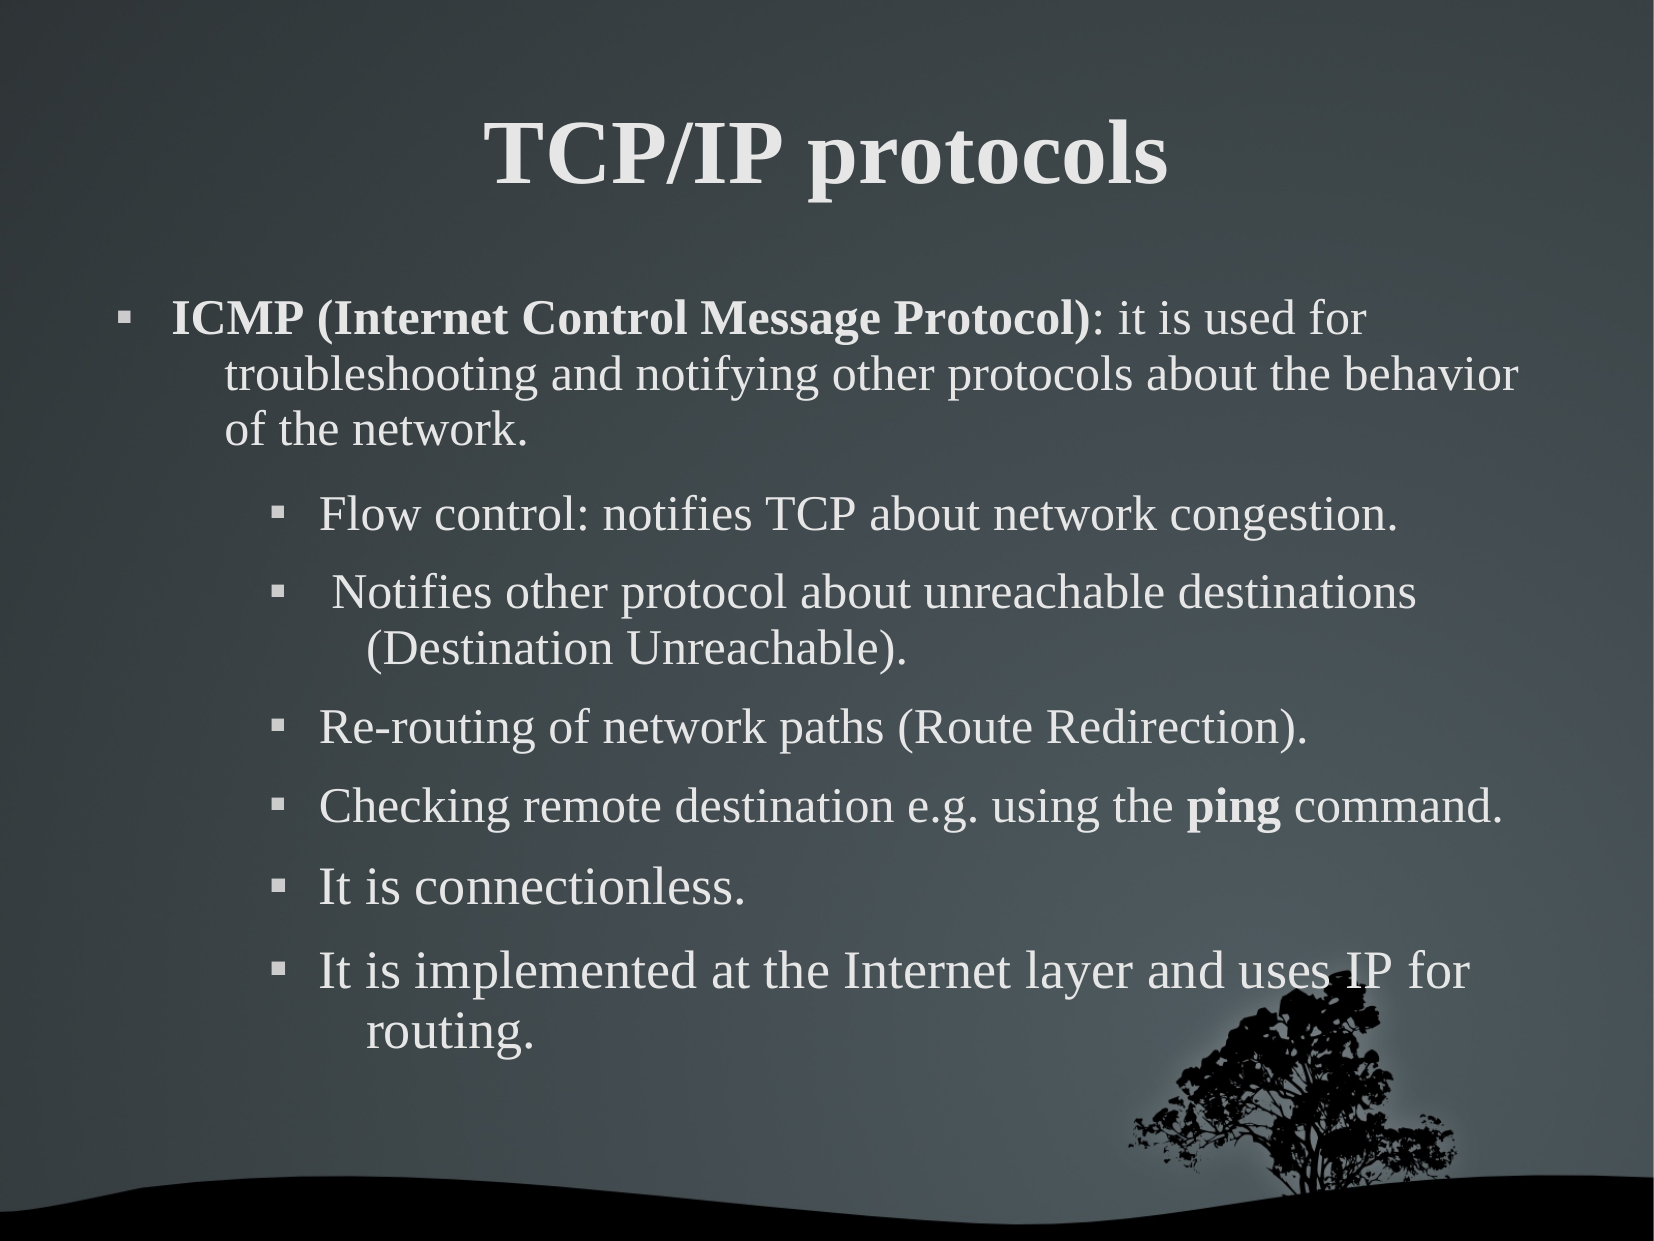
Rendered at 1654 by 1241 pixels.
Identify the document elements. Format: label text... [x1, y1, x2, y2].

title TCP/IP protocols [82, 49, 1571, 257]
picture [0, 0, 1654, 1241]
list ICMP (Internet Control Message Protocol): it is used for troubleshooting and notifying other protocols about the behavior of the network. Flow control: notifies TCP about network congestion. Notifies other protocol about unreachable destinations (Destination Unreachable). Re-routing of network paths (Route Redirection). Checking remote destination e.g. using the ping command. It is connectionless. It is implemented at the Internet layer and uses IP for routing. [82, 290, 1571, 1193]
